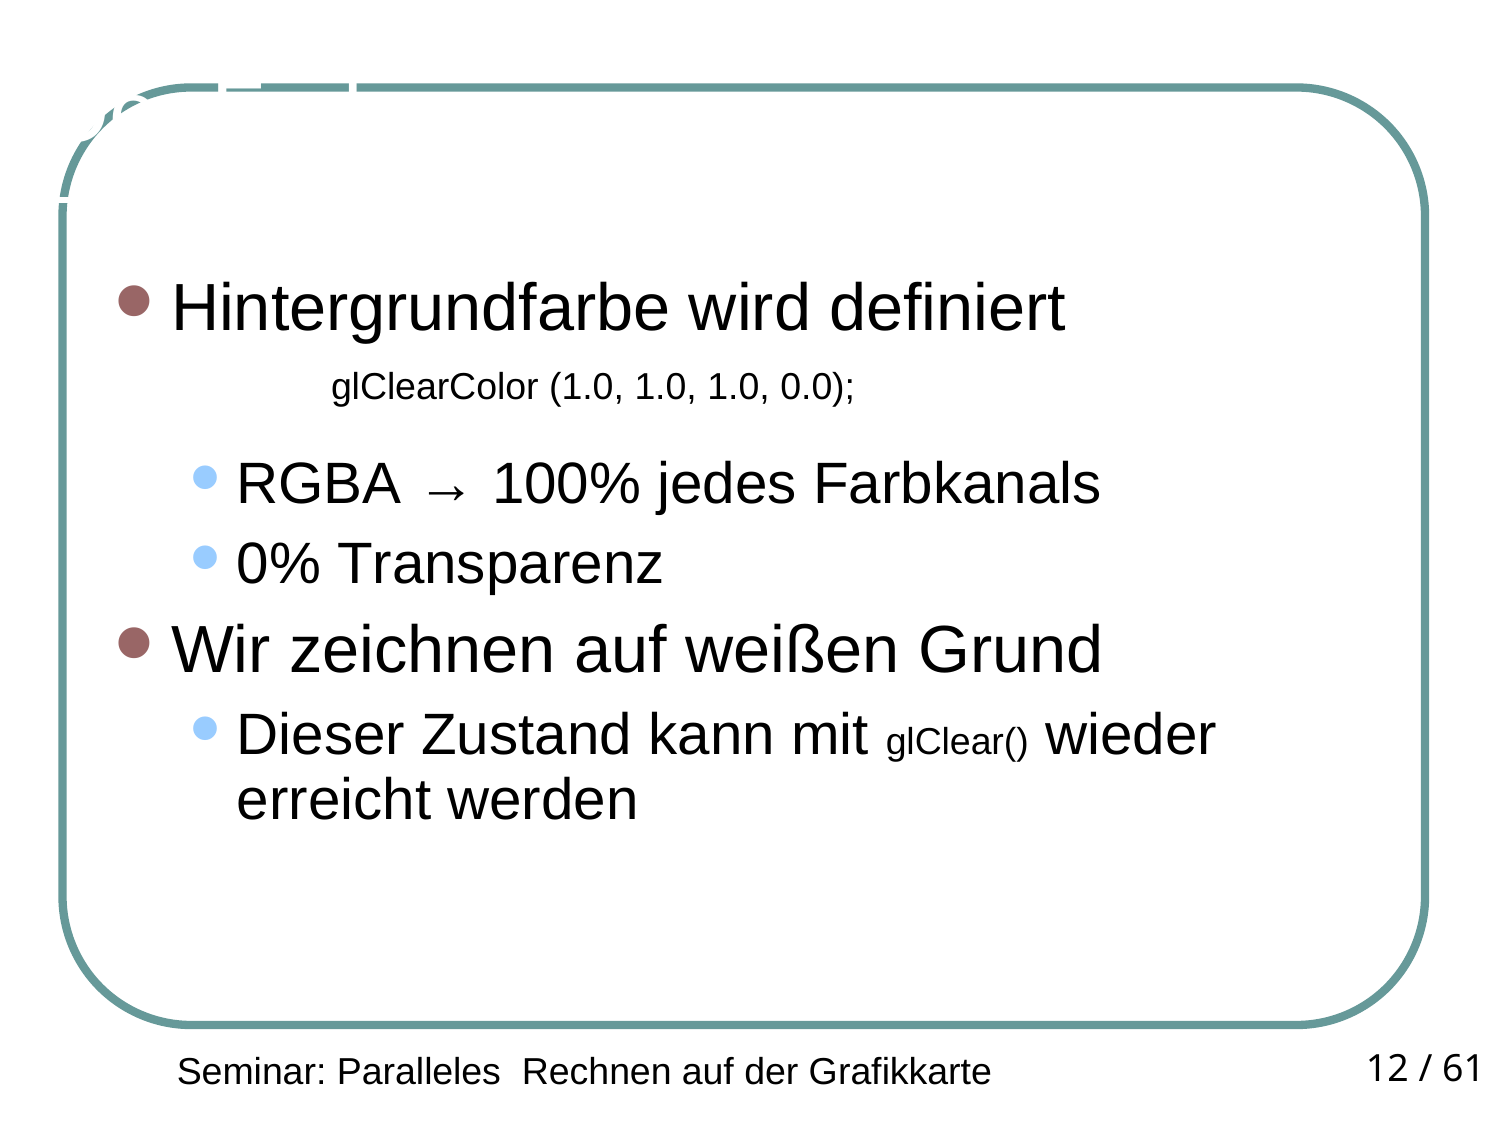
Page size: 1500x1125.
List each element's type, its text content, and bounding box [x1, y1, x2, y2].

text_box glClearColor (1.0, 1.0, 1.0, 0.0); [295, 354, 871, 415]
list Hintergrundfarbe wird definiert RGBA → 100% jedes Farbkanals 0% Transparenz Wir zeichnen auf weißen Grund Dieser Zustand kann mit glClear() wieder erreicht werden [99, 262, 1401, 989]
title Der Farbraum [31, 0, 1347, 226]
